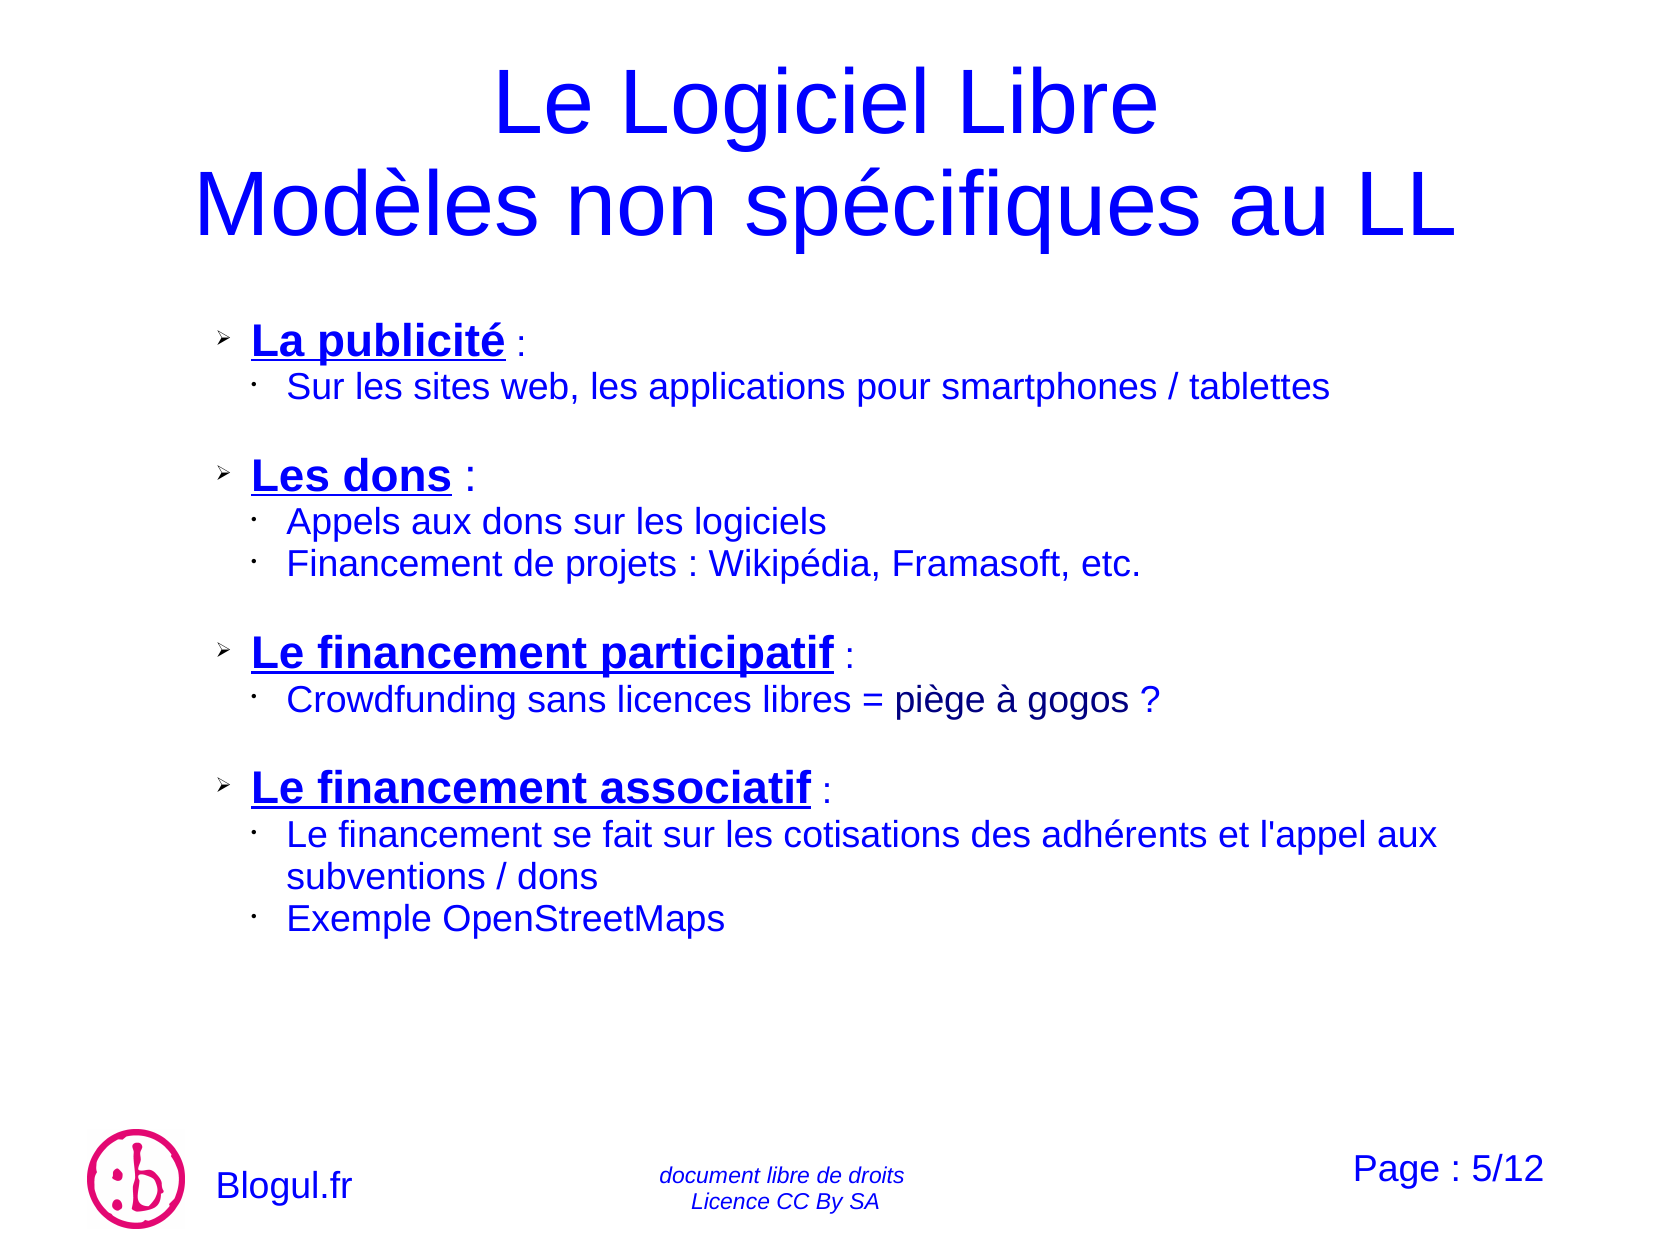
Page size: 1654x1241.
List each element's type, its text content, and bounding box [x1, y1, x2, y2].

title Le Logiciel Libre Modèles non spécifiques au LL [82, 49, 1571, 257]
picture [87, 1129, 185, 1229]
text_box La publicité : Sur les sites web, les applications pour smartphones / tablettes Les dons : Appels aux dons sur les logiciels Financement de projets : Wikipédia, Framasoft, etc. Le financement participatif : Crowdfunding sans licences libres = piège à gogos ? Le financement associatif : Le financement se fait sur les cotisations des adhérents et l'appel aux subventions / dons Exemple OpenStreetMaps [200, 307, 1548, 947]
